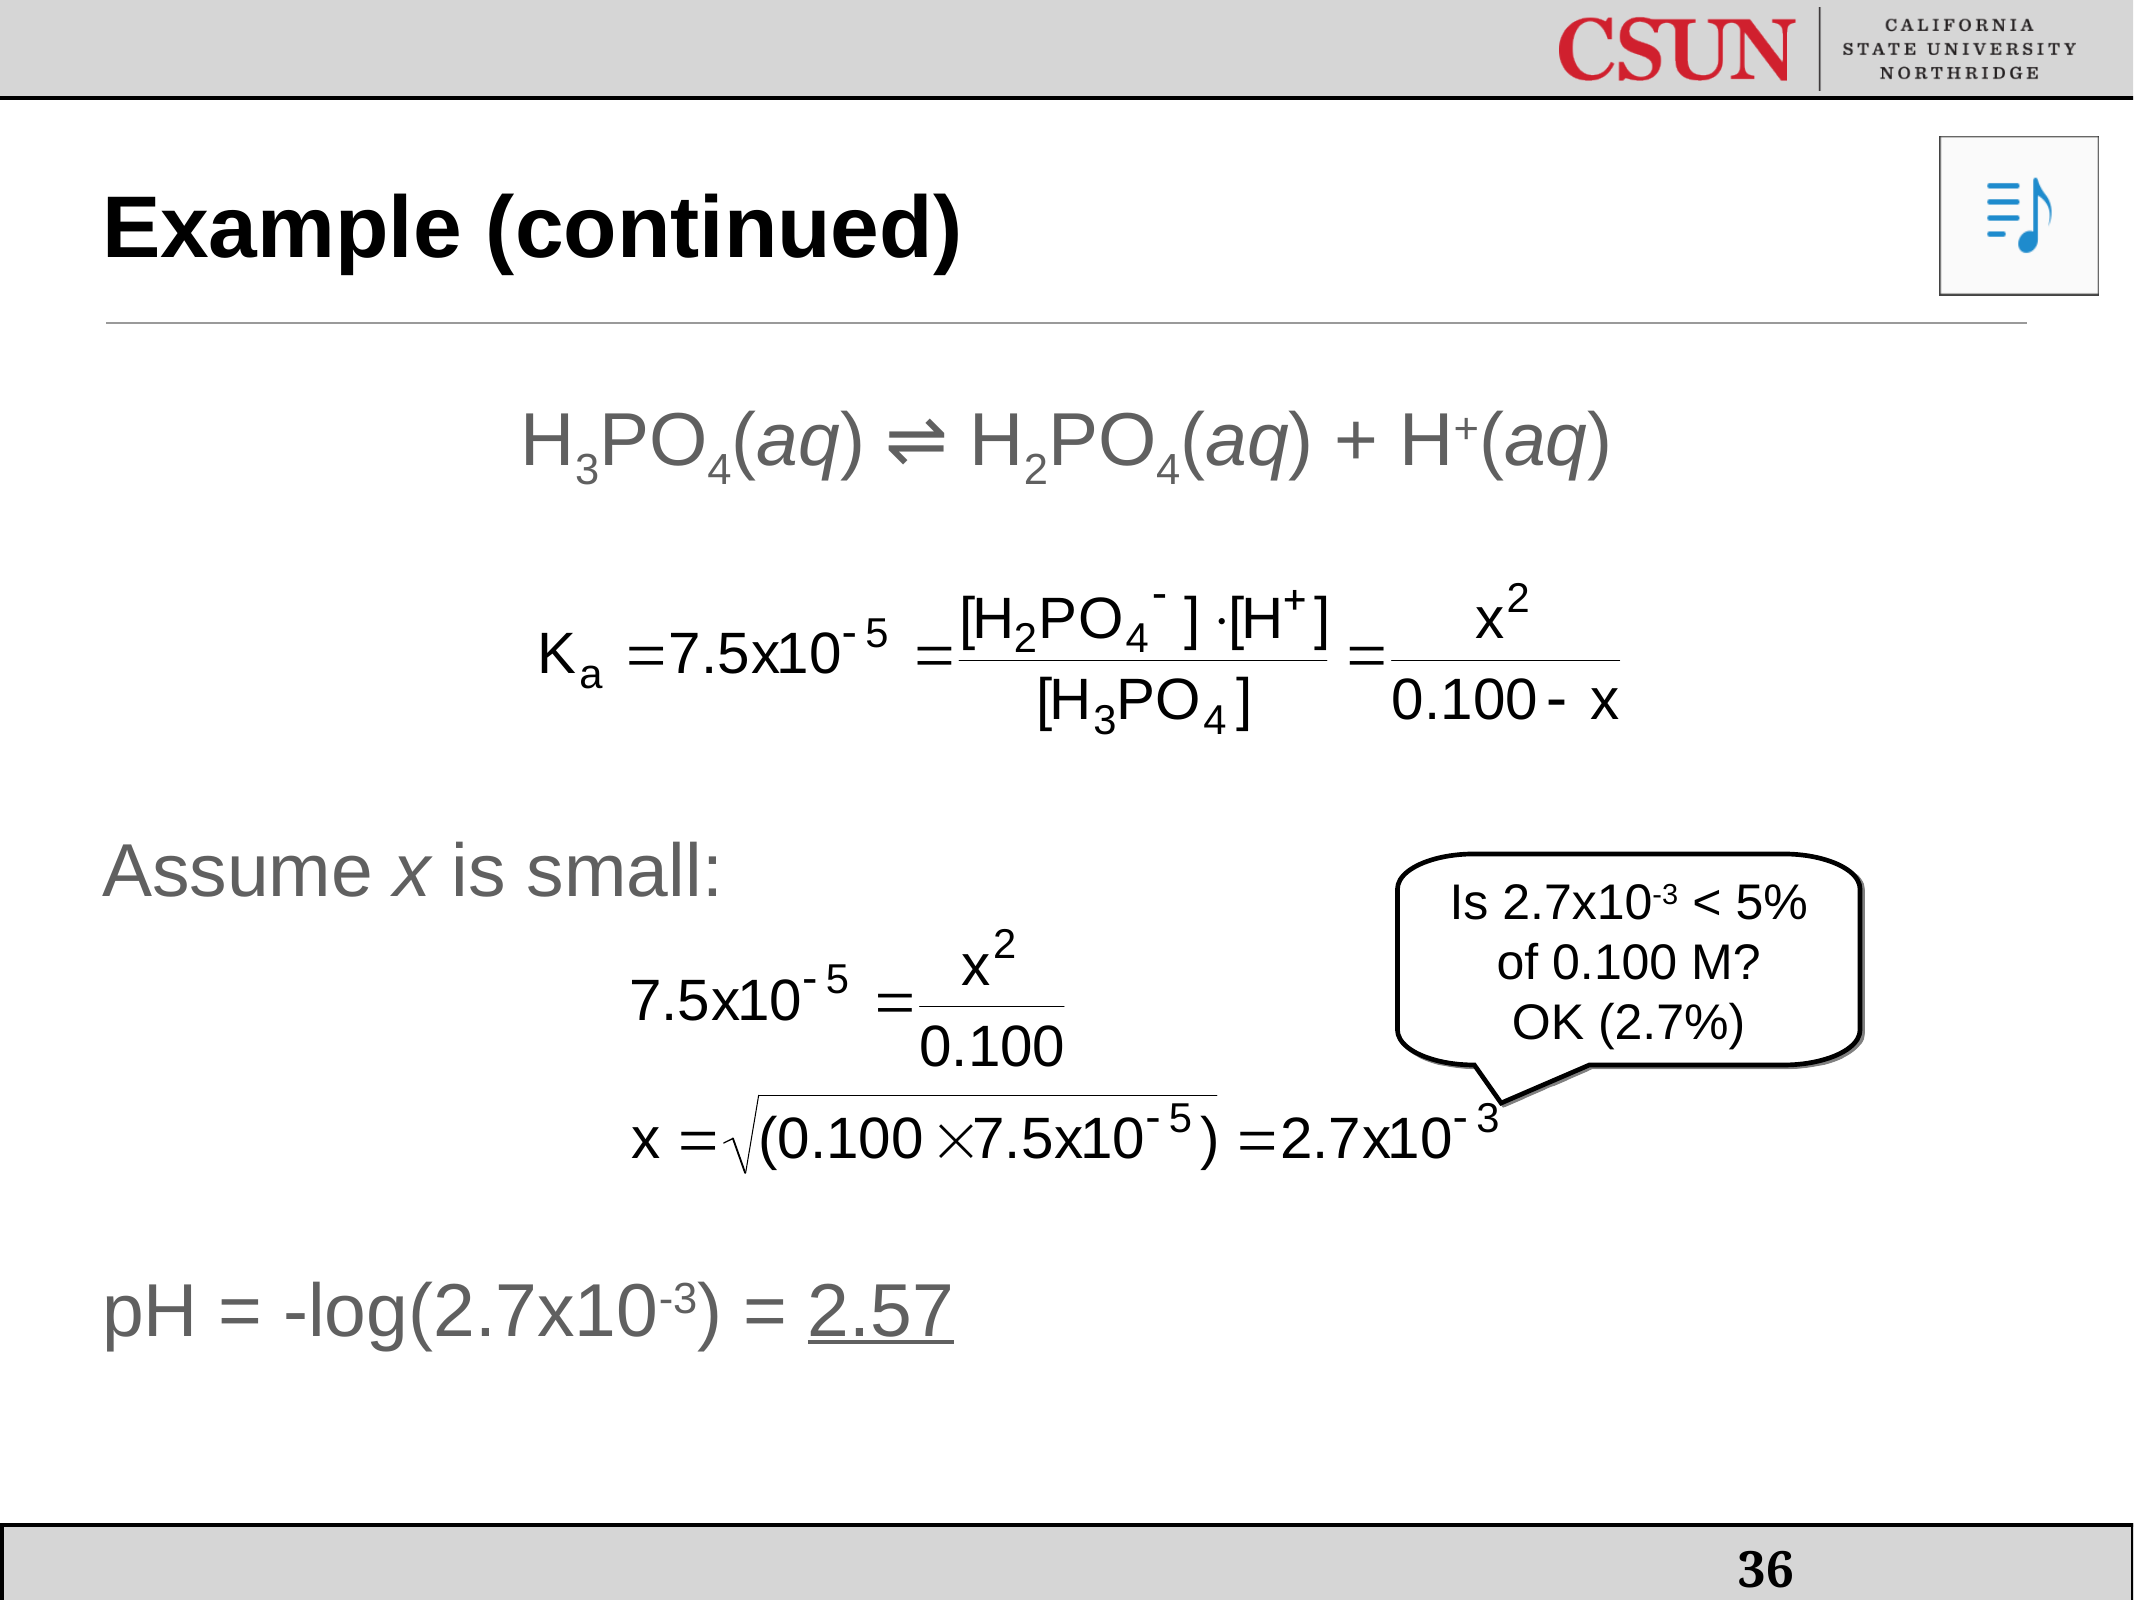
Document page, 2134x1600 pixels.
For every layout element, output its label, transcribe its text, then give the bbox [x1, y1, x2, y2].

text_box Is 2.7x10-3 < 5% of 0.100 M? OK (2.7%) [1397, 853, 1861, 1104]
chart [627, 924, 1501, 1177]
list H3PO4(aq) ⇌ H2PO4(aq) + H+(aq) Assume x is small: pH = -log(2.7x10-3) = 2.57 [93, 382, 2040, 1460]
title Example (continued) [93, 104, 2040, 284]
picture [1559, 7, 2076, 91]
chart [537, 573, 1624, 737]
text_box [1938, 135, 2101, 297]
